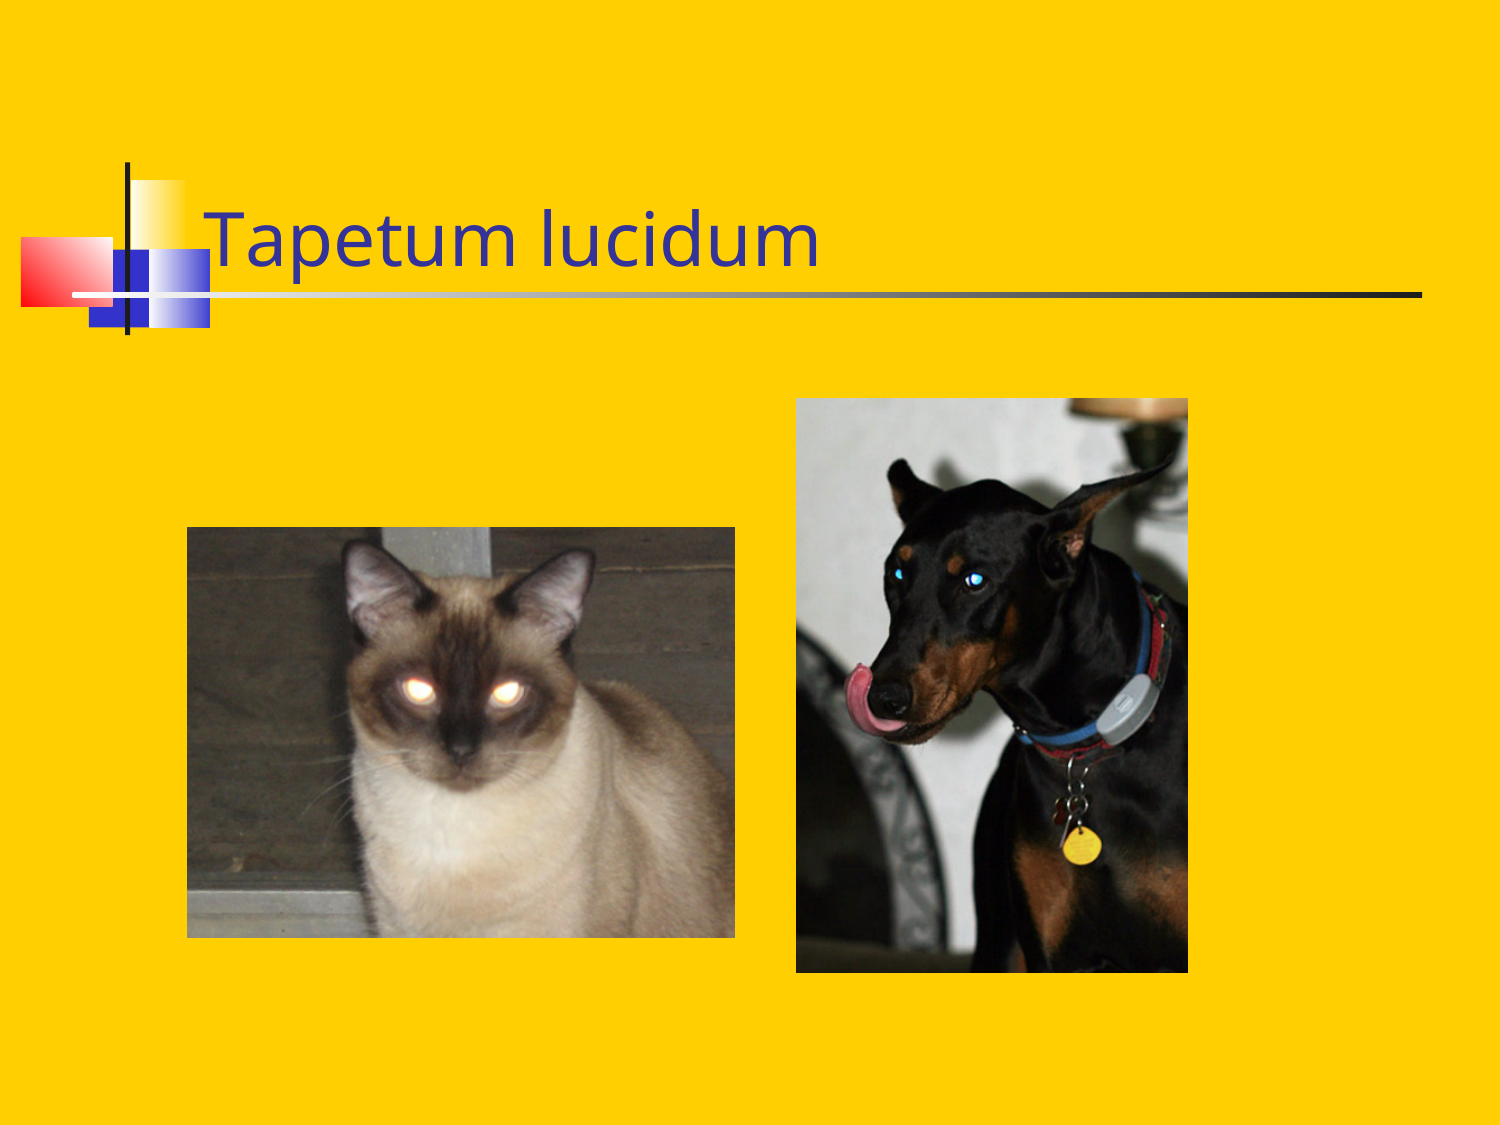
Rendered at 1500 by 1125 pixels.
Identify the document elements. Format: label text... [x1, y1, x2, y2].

picture [187, 527, 735, 938]
title Tapetum lucidum [188, 101, 1468, 289]
picture [796, 398, 1188, 973]
